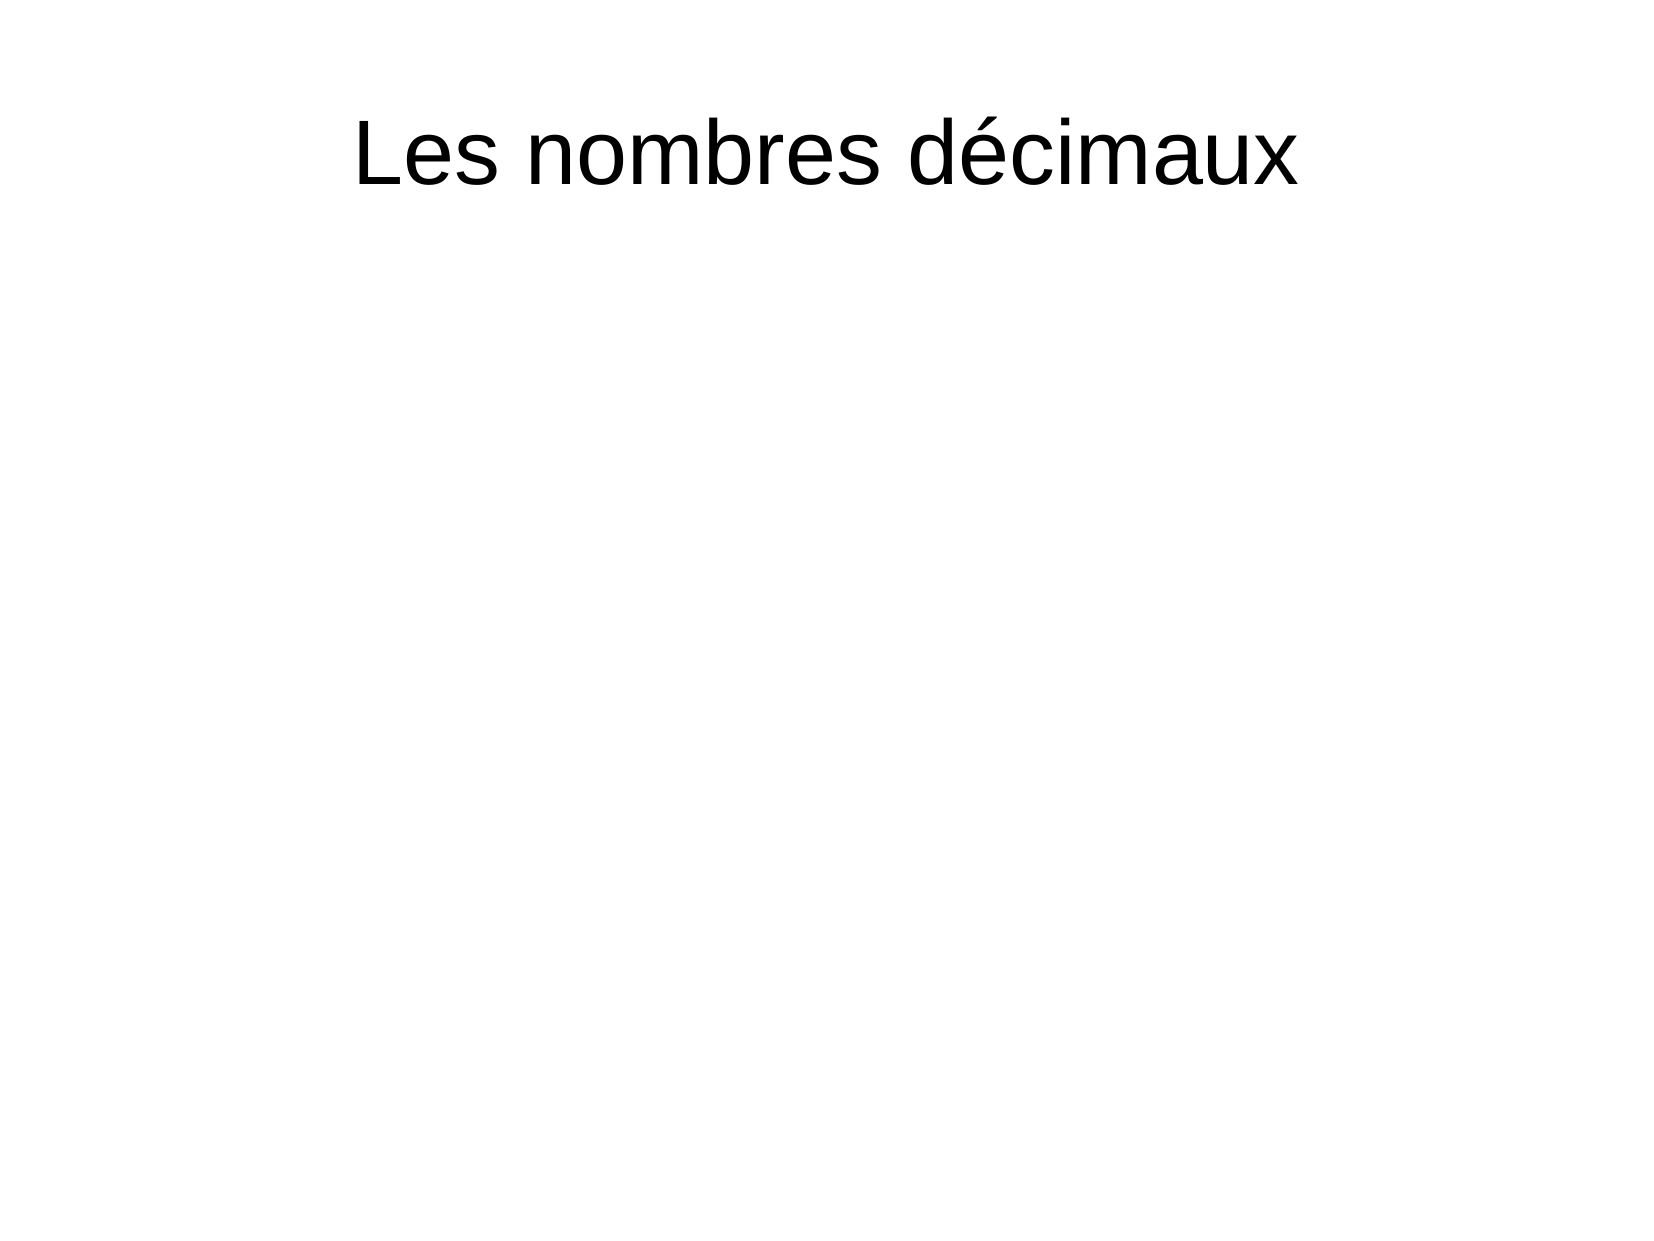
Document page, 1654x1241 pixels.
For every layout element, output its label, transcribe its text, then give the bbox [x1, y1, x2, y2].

title Les nombres décimaux [82, 49, 1571, 257]
